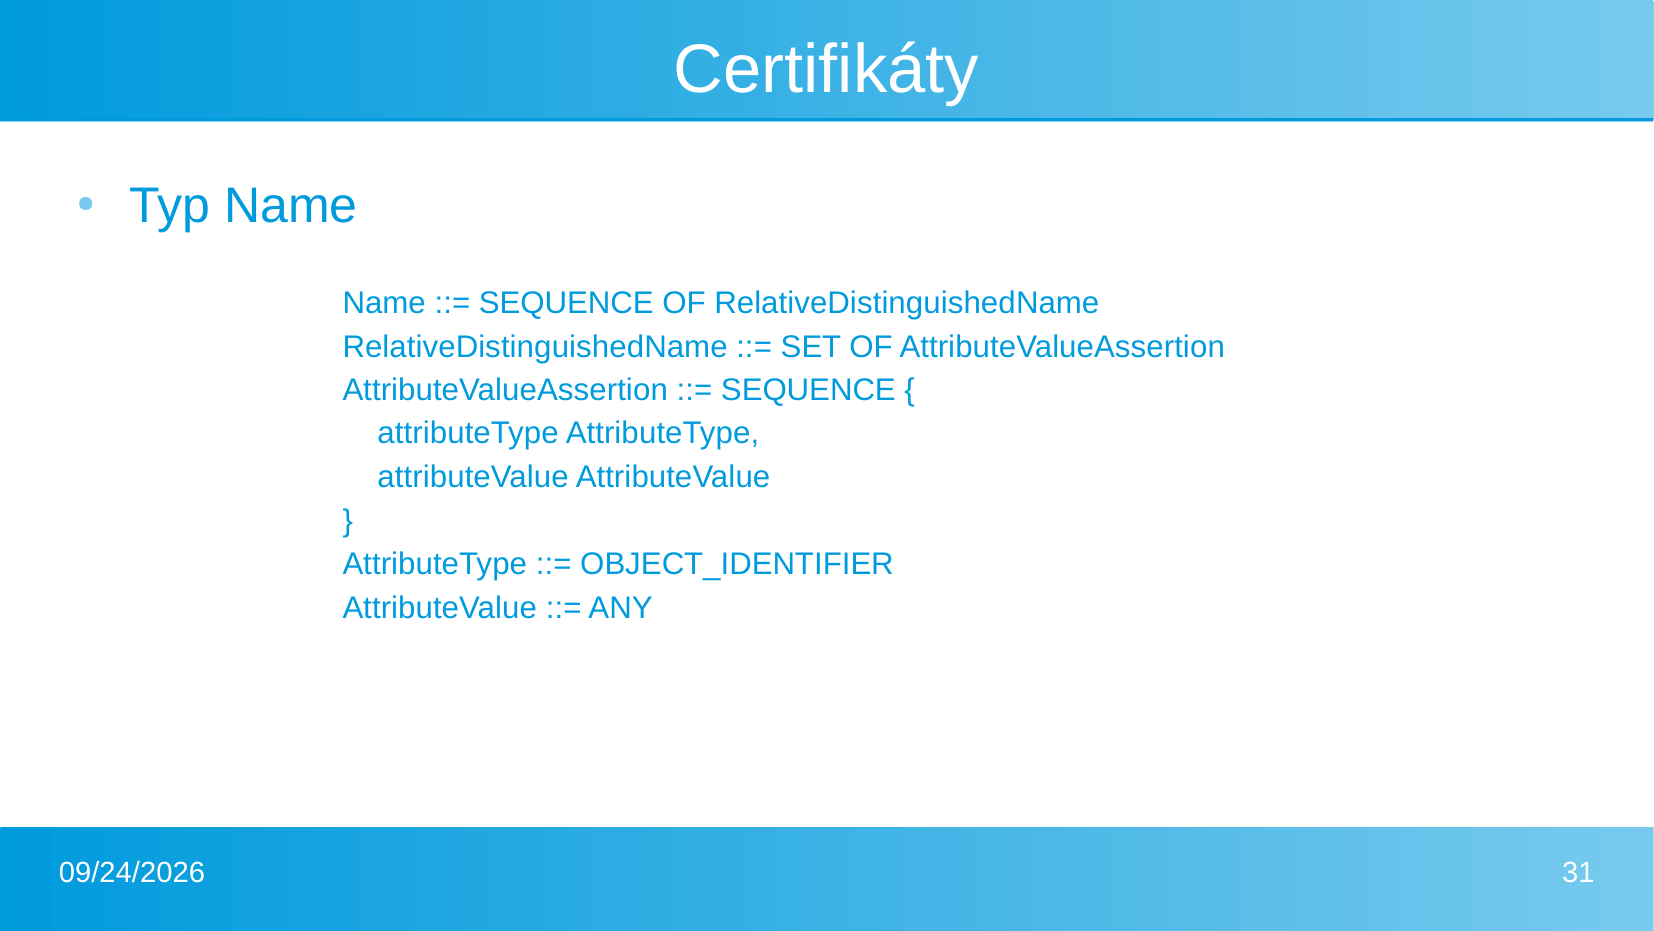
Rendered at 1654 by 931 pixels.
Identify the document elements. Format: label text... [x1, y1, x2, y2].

title Certifikáty [59, 29, 1595, 108]
list Typ Name Name ::= SEQUENCE OF RelativeDistinguishedName RelativeDistinguishedName ::= SET OF AttributeValueAssertion AttributeValueAssertion ::= SEQUENCE { attributeType AttributeType, attributeValue AttributeValue } AttributeType ::= OBJECT_IDENTIFIER AttributeValue ::= ANY [59, 177, 1595, 768]
